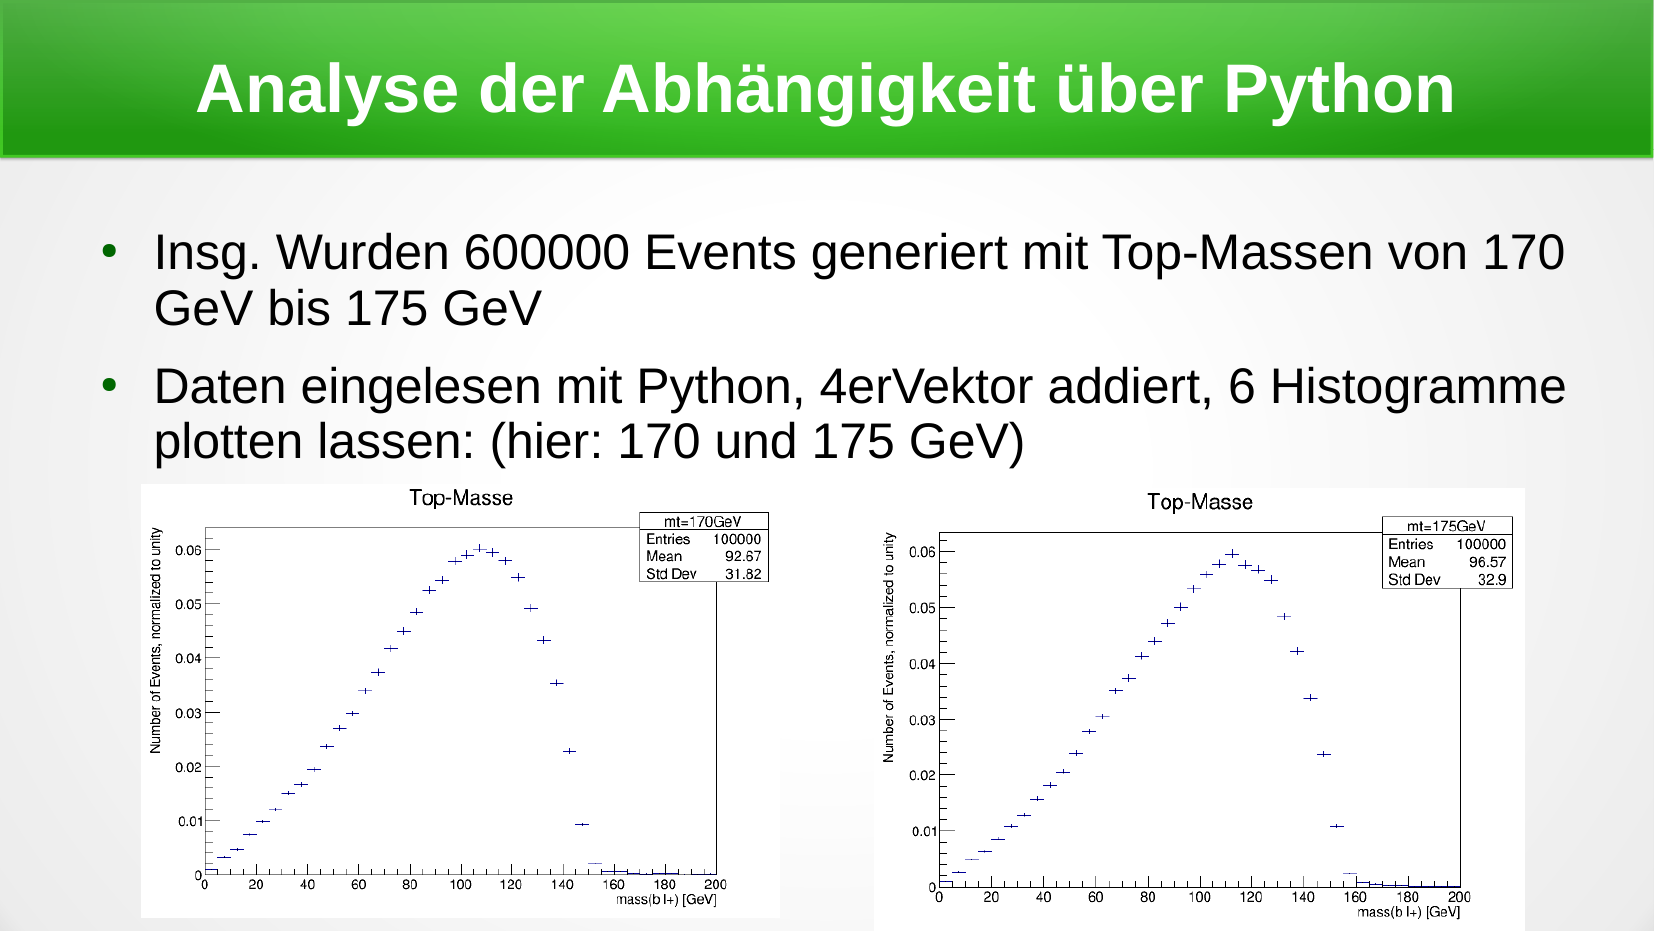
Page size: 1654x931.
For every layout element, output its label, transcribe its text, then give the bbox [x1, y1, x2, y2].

picture [141, 484, 780, 918]
list Insg. Wurden 600000 Events generiert mit Top-Massen von 170 GeV bis 175 GeV Daten eingelesen mit Python, 4erVektor addiert, 6 Histogramme plotten lassen: (hier: 170 und 175 GeV) [82, 224, 1571, 764]
picture [874, 488, 1525, 931]
title Analyse der Abhängigkeit über Python [82, 35, 1571, 142]
